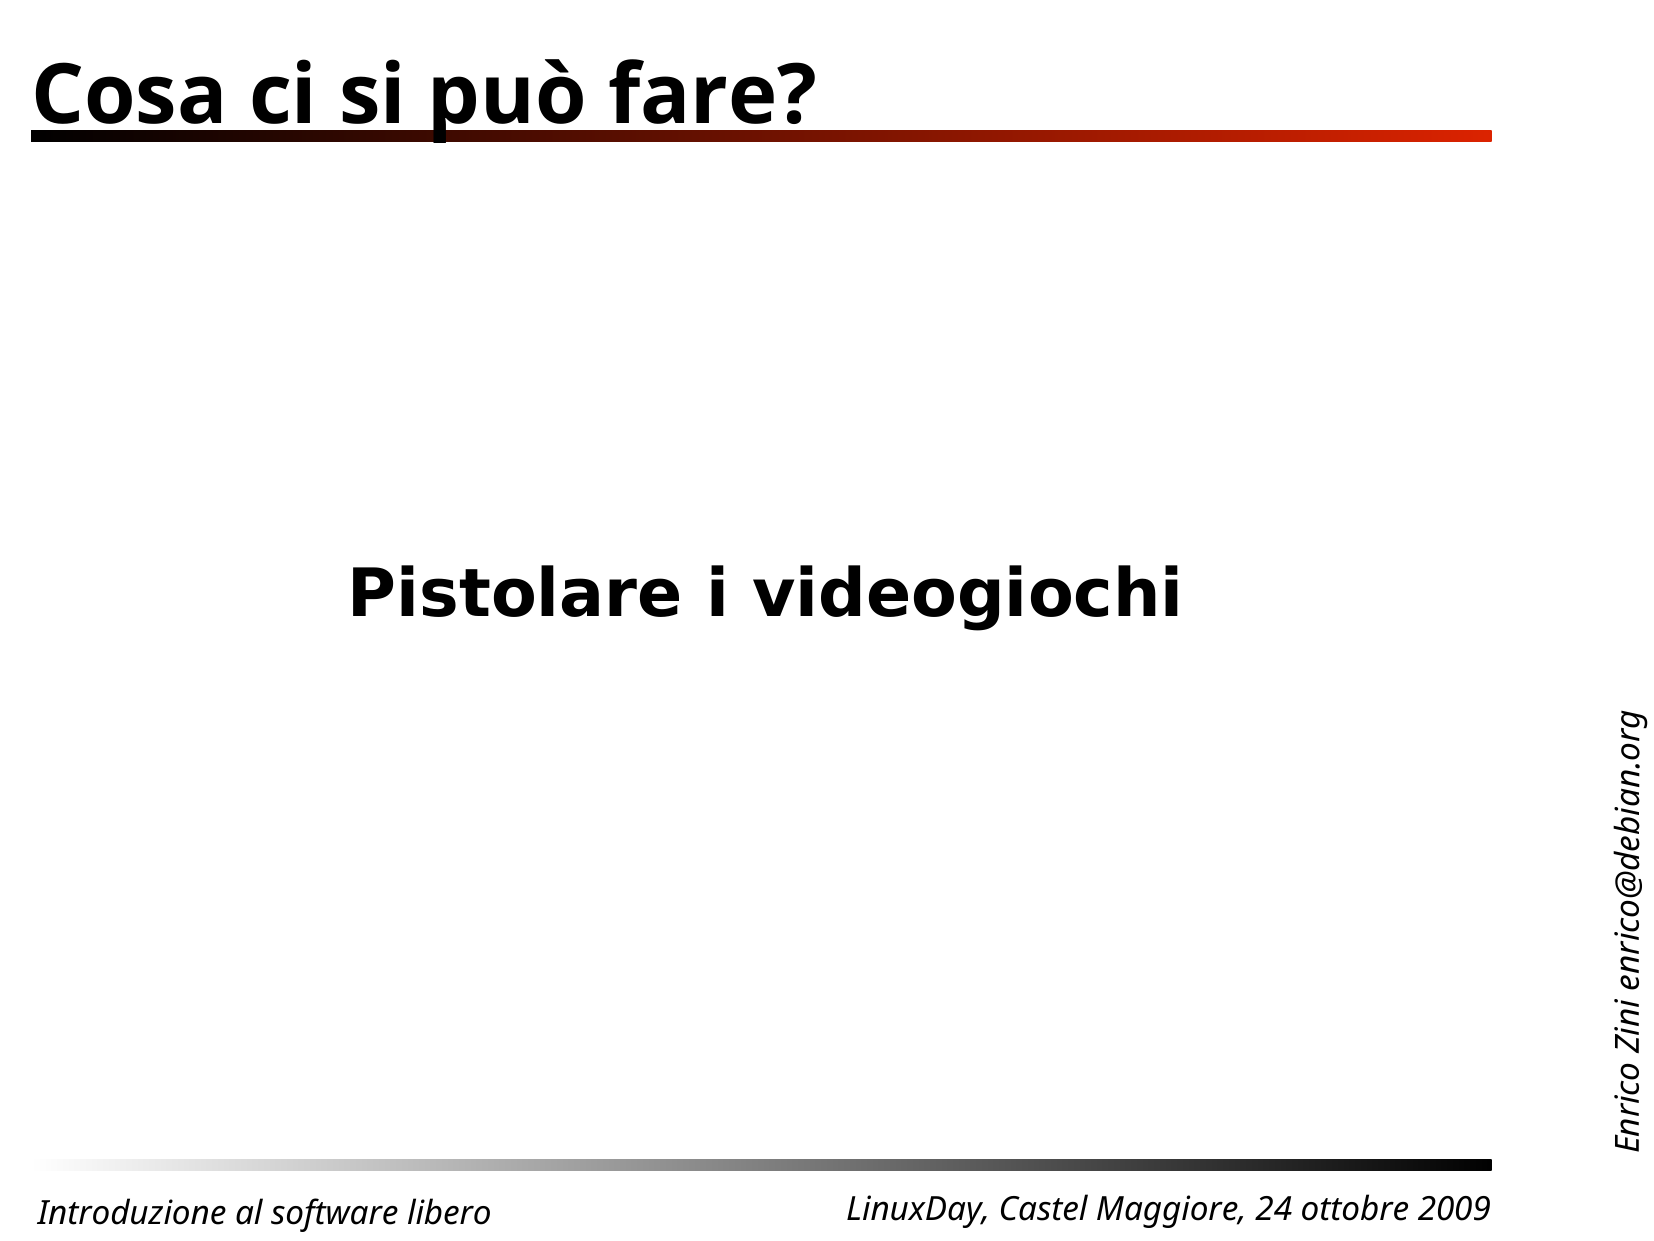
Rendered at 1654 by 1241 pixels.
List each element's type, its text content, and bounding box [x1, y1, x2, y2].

text_box Pistolare i videogiochi [347, 554, 1222, 632]
text_box Cosa ci si può fare? [31, 34, 1438, 168]
